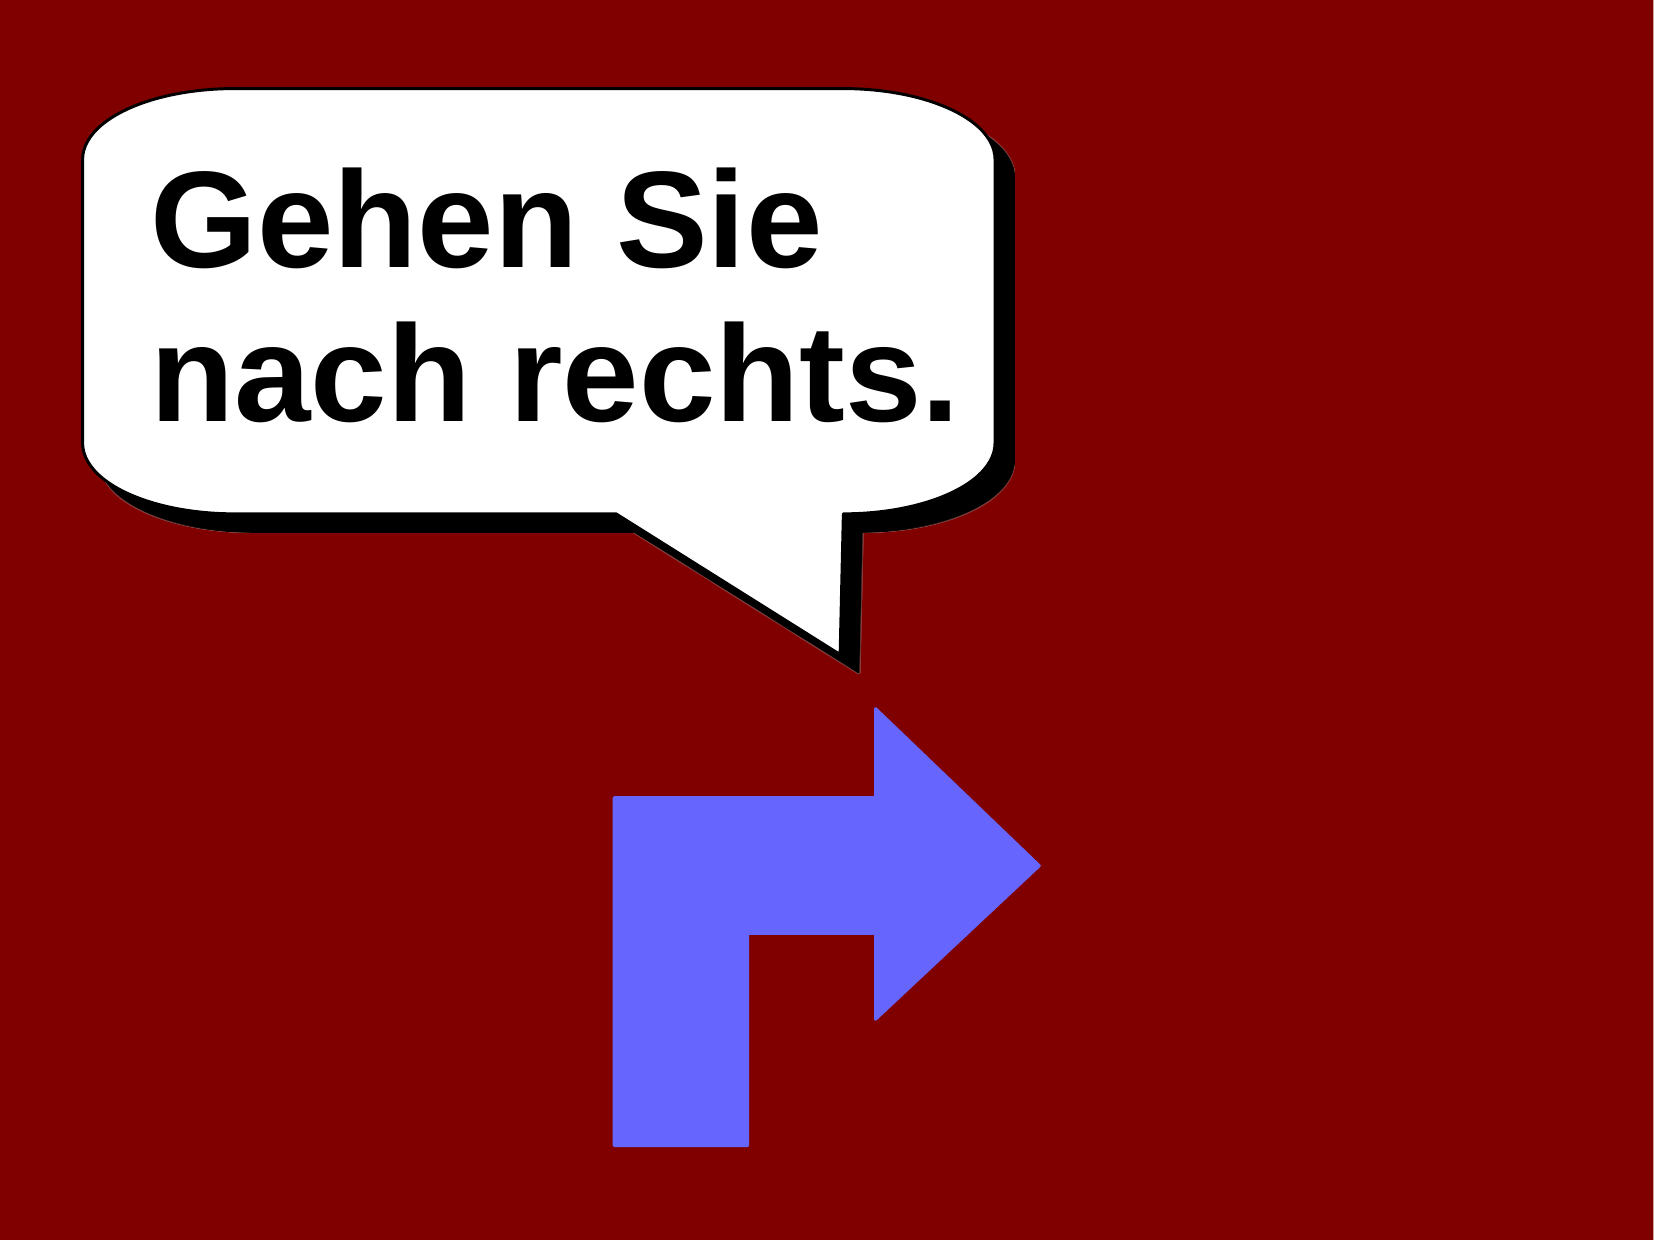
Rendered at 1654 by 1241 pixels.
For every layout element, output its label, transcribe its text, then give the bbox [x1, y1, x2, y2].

text_box Gehen Sie nach rechts. [135, 135, 1007, 459]
text_box [82, 88, 992, 655]
text_box [614, 708, 1040, 1146]
